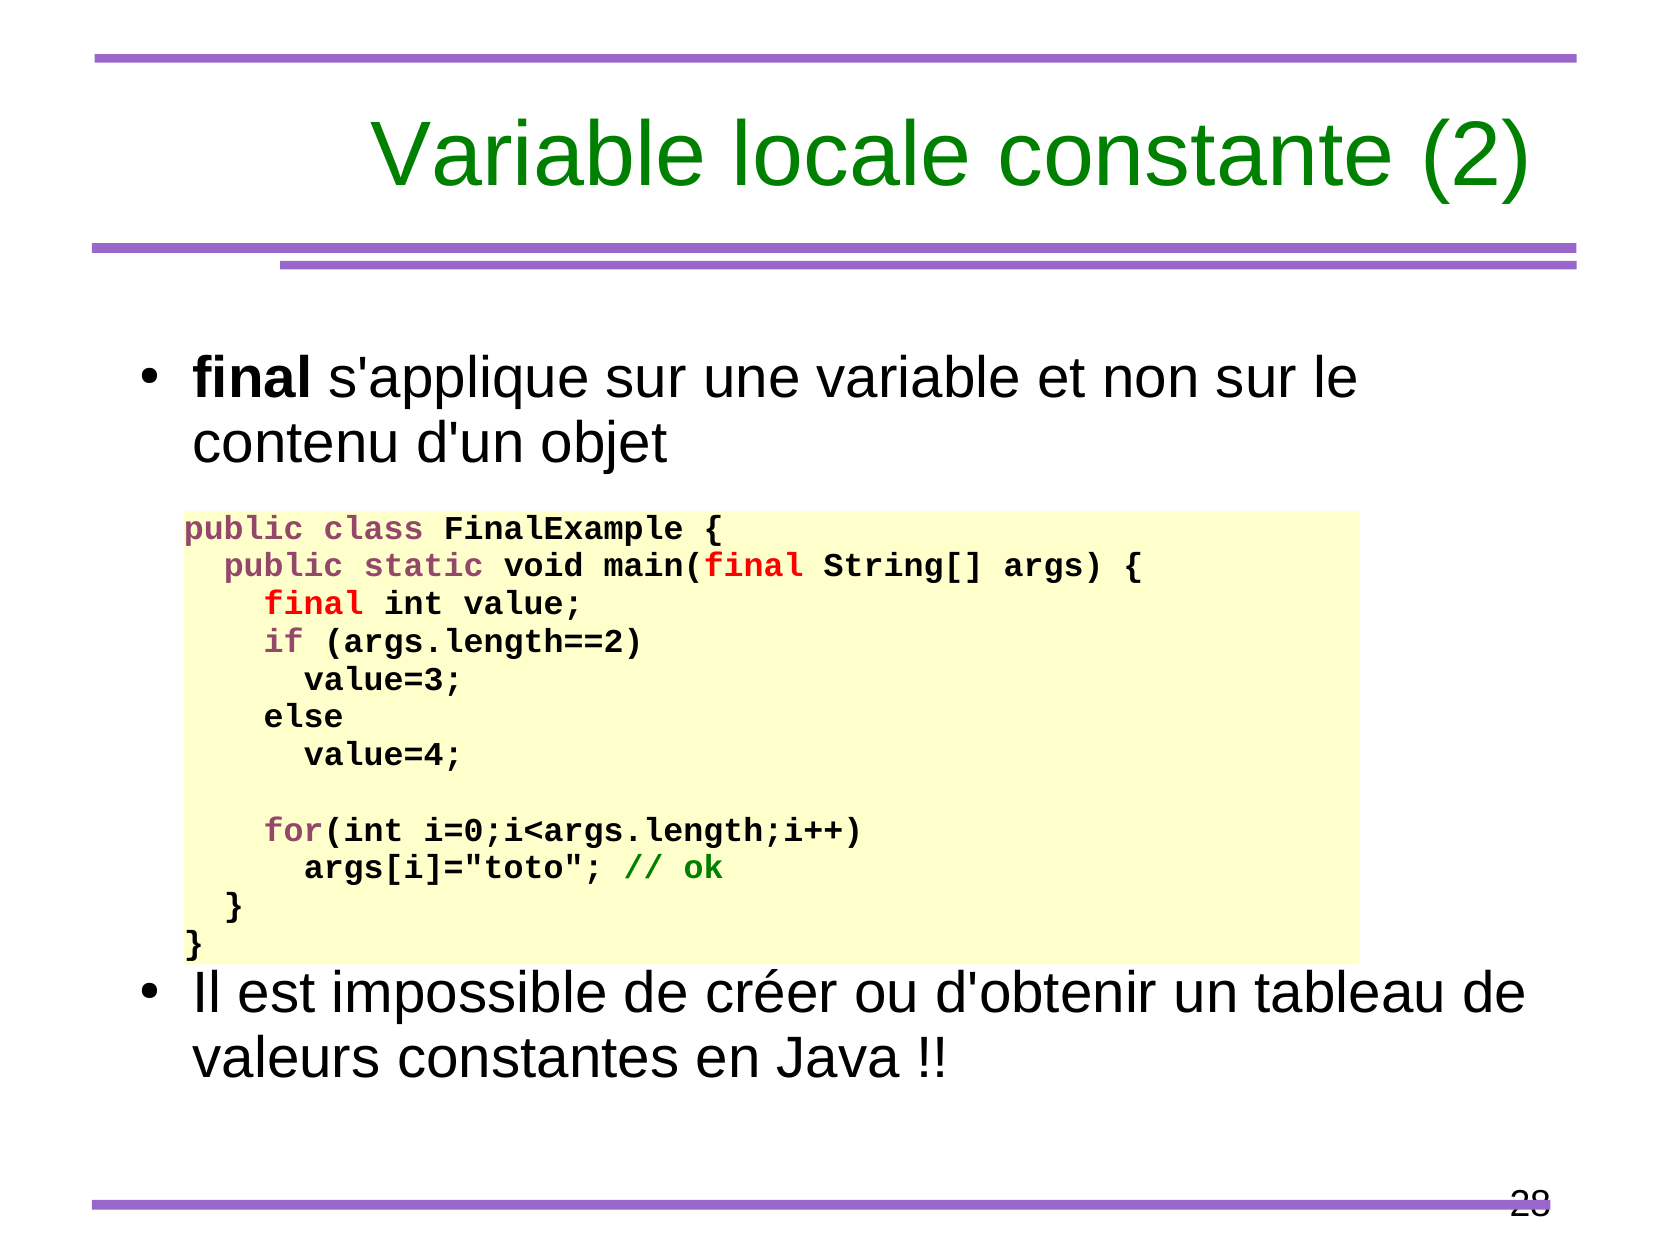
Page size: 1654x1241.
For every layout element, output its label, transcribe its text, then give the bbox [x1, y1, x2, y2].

title Variable locale constante (2) [121, 49, 1534, 257]
text_box public class FinalExample { public static void main(final String[] args) { final int value; if (args.length==2) value=3; else value=4; for(int i=0;i<args.length;i++) args[i]="toto"; // ok } } [183, 511, 1360, 965]
list final s'applique sur une variable et non sur le contenu d'un objet Il est impossible de créer ou d'obtenir un tableau de valeurs constantes en Java !! [121, 344, 1534, 1144]
